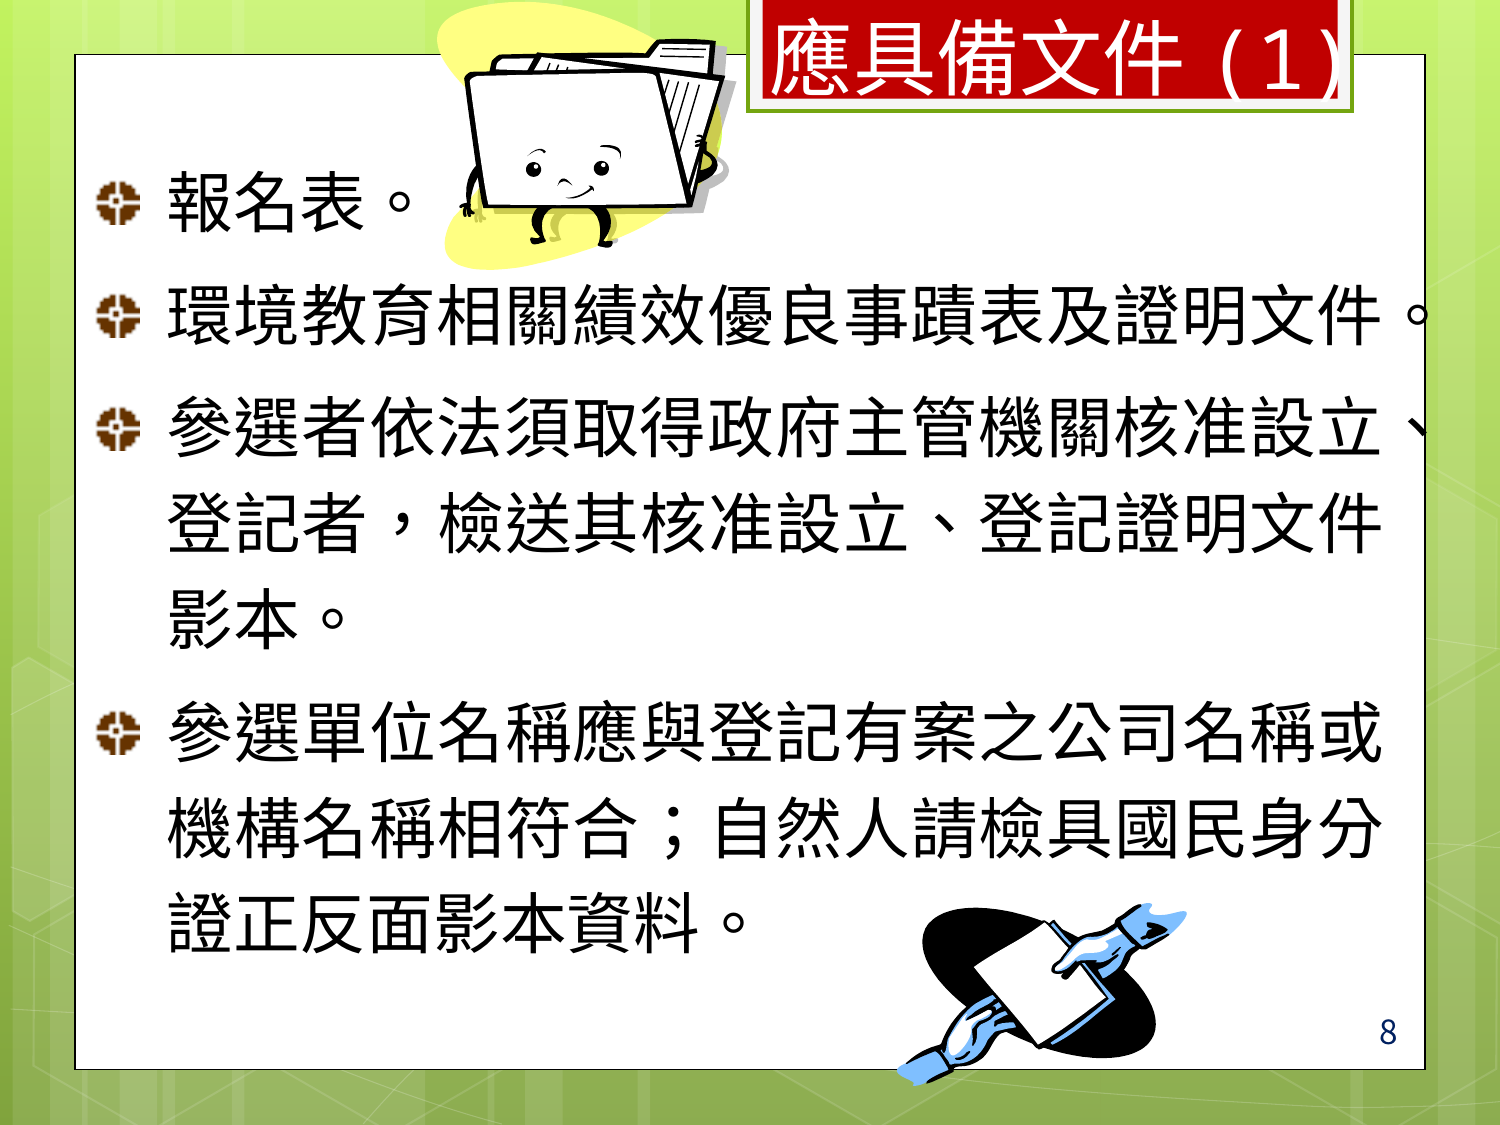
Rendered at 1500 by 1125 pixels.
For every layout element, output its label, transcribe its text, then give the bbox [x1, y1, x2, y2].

picture [91, 706, 140, 755]
picture [91, 176, 140, 225]
picture [91, 402, 140, 451]
picture [91, 289, 140, 338]
text_box <編號> [838, 1003, 1413, 1064]
picture [879, 899, 1202, 1003]
text_box 應具備文件(1) [749, 7, 1377, 114]
picture [879, 1064, 1202, 1089]
picture [435, 0, 739, 276]
text_box 報名表。 環境教育相關績效優良事蹟表及證明文件。 參選者依法須取得政府主管機關核准設立、登記者，檢送其核准設立、登記證明文件影本。 參選單位名稱應與登記有案之公司名稱或機構名稱相符合；自然人請檢具國民身分證正反面影本資料。 [76, 137, 1400, 894]
